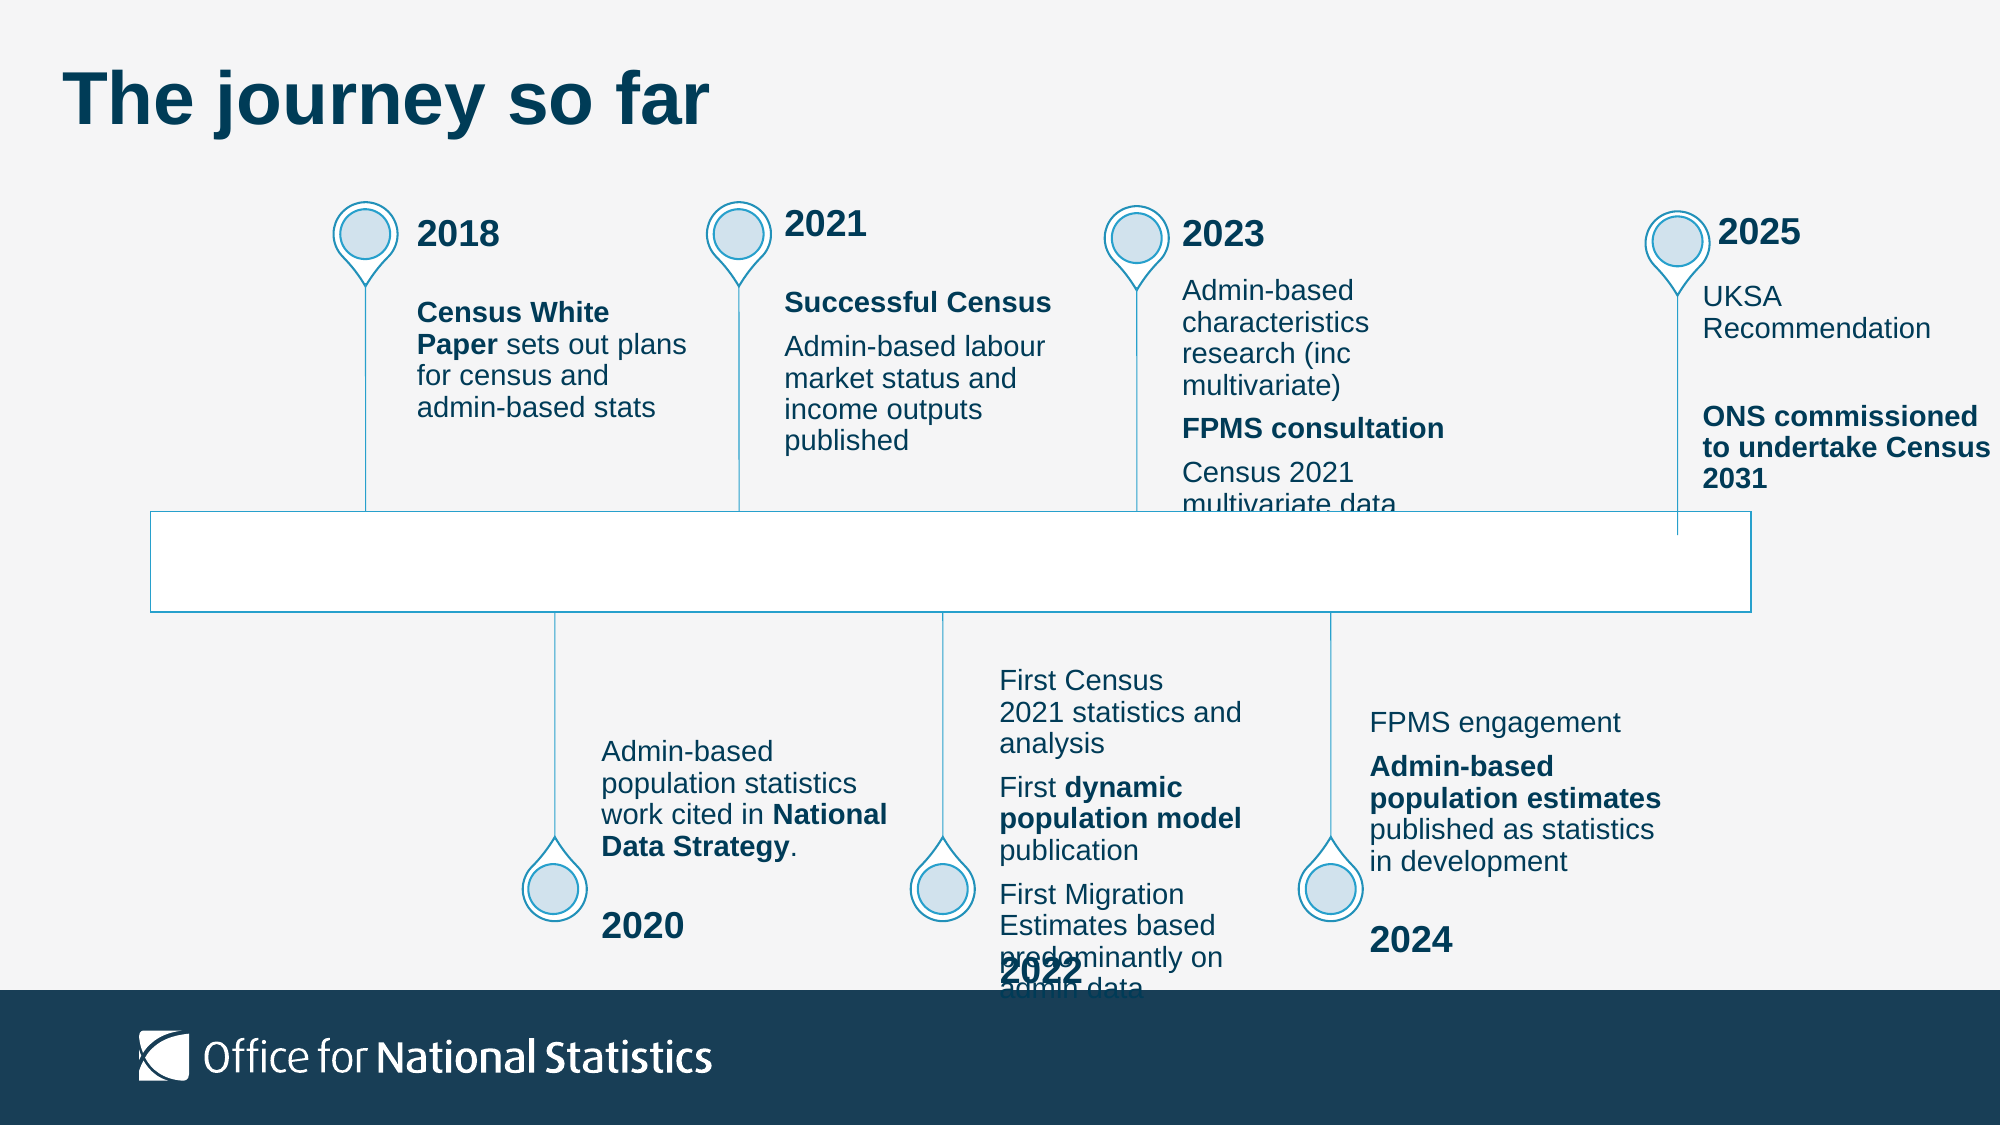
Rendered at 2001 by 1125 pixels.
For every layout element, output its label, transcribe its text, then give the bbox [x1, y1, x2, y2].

text_box [1104, 206, 1169, 290]
text_box [522, 838, 587, 922]
text_box [706, 202, 771, 287]
text_box Admin-based characteristics research (inc multivariate) FPMS consultation Census 2021 multivariate data [1182, 292, 1482, 511]
text_box 2025 [1717, 175, 2000, 290]
text_box 2024 [1369, 891, 1669, 990]
text_box 2020 [601, 876, 901, 975]
text_box 2022 [999, 922, 1300, 1021]
text_box [1298, 838, 1363, 922]
text_box 2023 [1182, 177, 1482, 292]
text_box 2021 [784, 175, 1084, 274]
text_box [333, 202, 398, 284]
text_box Admin-based population statistics work cited in National Data Strategy. [601, 613, 901, 876]
text_box Successful Census Admin-based labour market status and income outputs published [784, 274, 1084, 511]
text_box FPMS engagement Admin-based population estimates published as statistics in development [1369, 613, 1669, 891]
text_box [1645, 211, 1710, 296]
text_box Census White Paper sets out plans for census and admin-based stats [416, 284, 707, 511]
text_box UKSA Recommendation ONS commissioned to undertake Census 2031 [1702, 267, 2000, 566]
text_box [910, 838, 975, 922]
text_box First Census 2021 statistics and analysis First dynamic population model publication First Migration Estimates based predominantly on admin data [999, 643, 1290, 922]
text_box [150, 511, 1751, 612]
title The journey so far [62, 56, 1788, 143]
text_box 2018 [416, 185, 707, 284]
